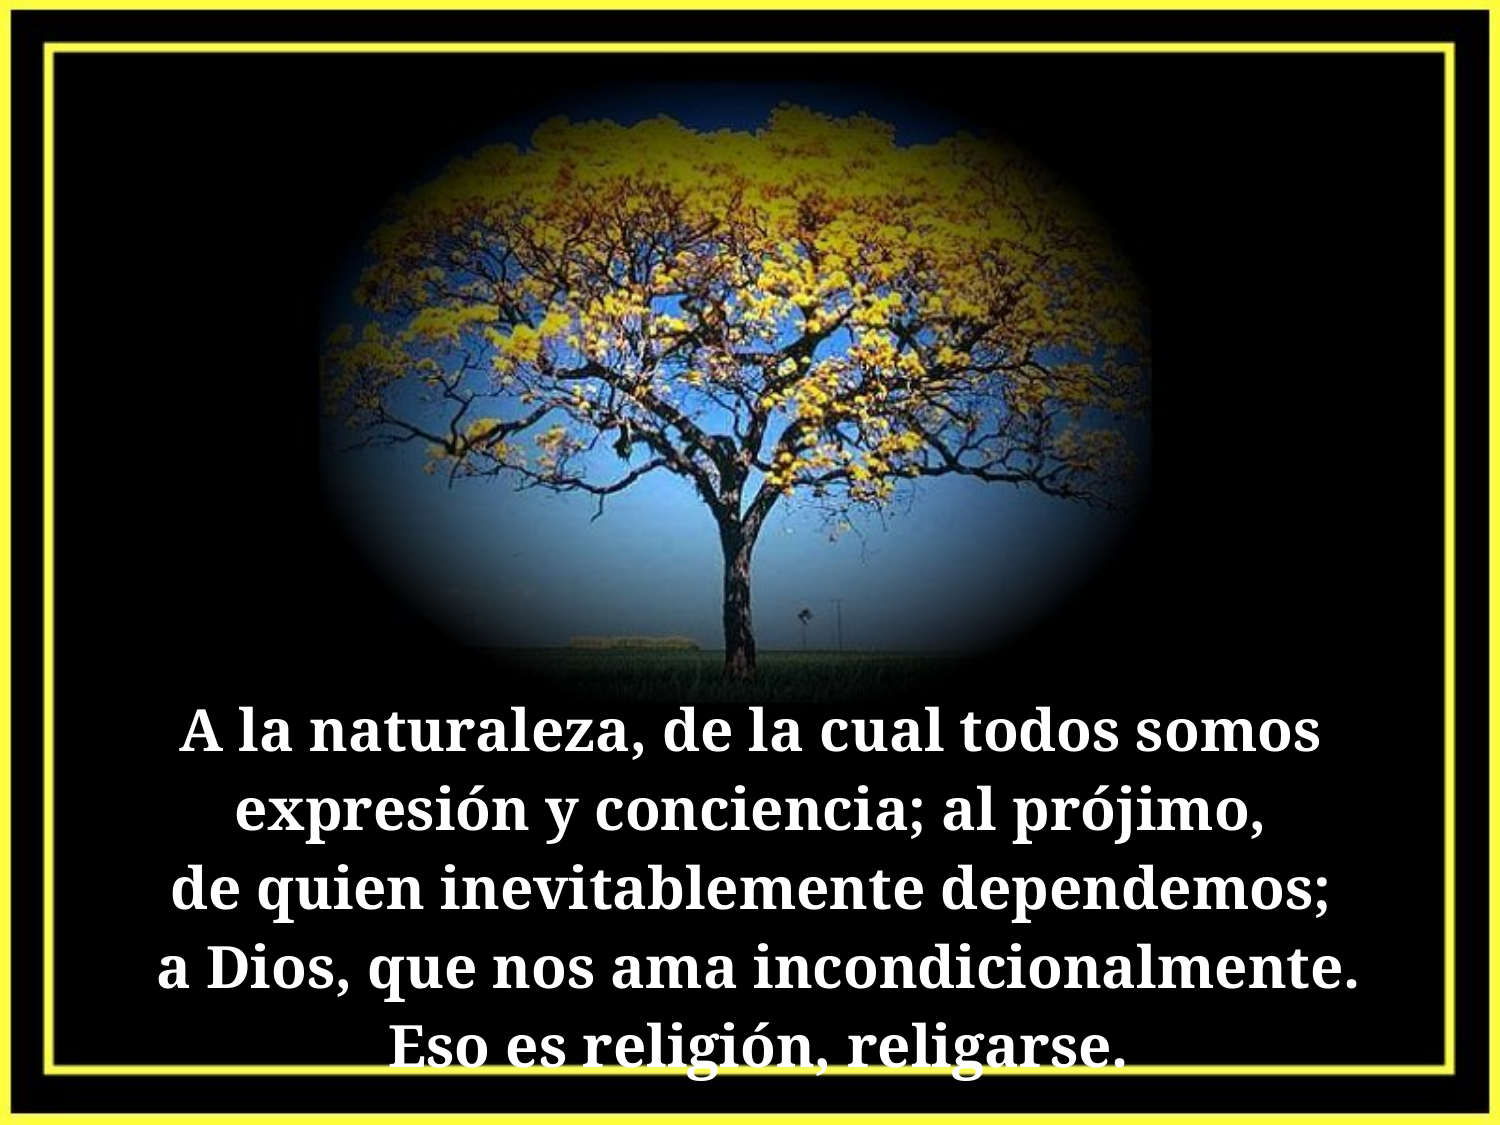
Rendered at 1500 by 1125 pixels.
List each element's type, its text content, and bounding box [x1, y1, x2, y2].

text_box A la naturaleza, de la cual todos somos expresión y conciencia; al prójimo, de quien inevitablemente dependemos; a Dios, que nos ama incondicionalmente. Eso es religión, religarse. [53, 680, 1465, 1085]
picture [0, 0, 1500, 1125]
